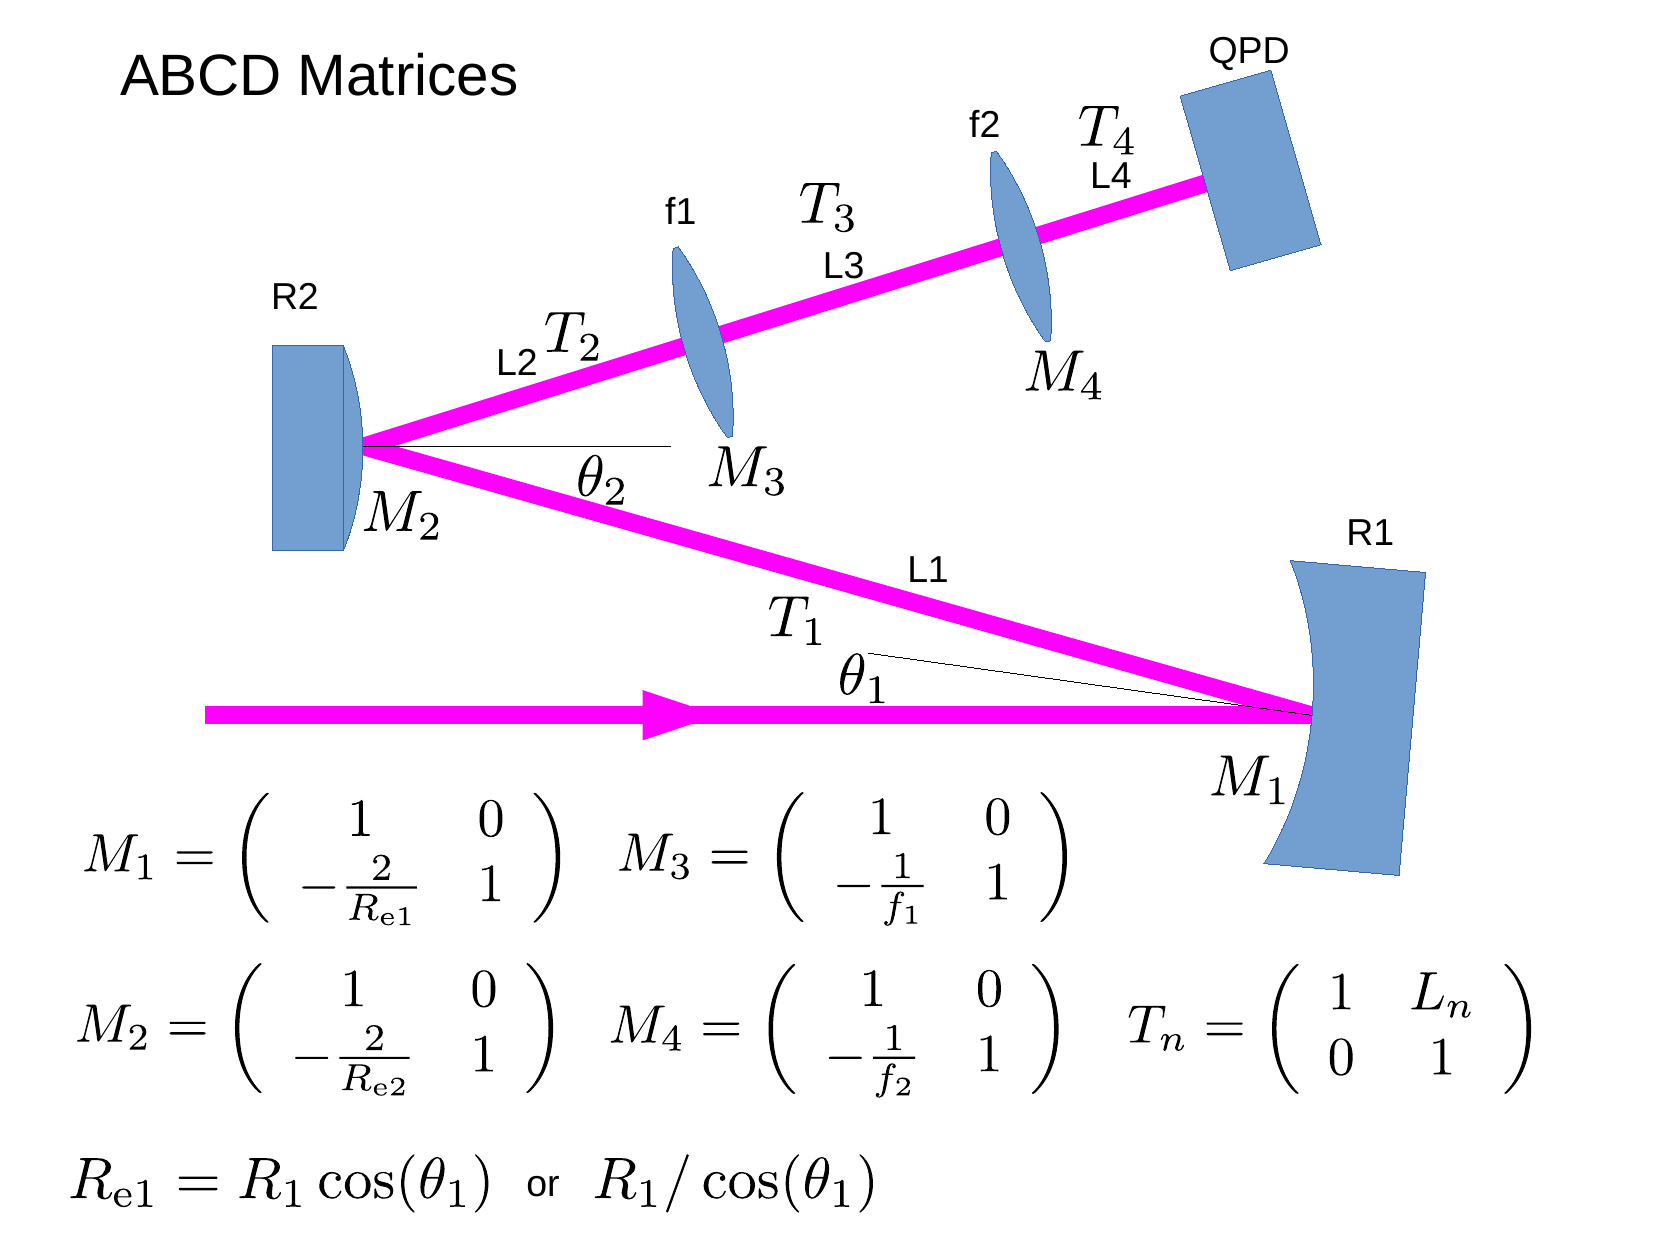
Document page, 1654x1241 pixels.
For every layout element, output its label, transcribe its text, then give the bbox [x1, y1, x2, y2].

text_box [1180, 79, 1322, 271]
picture [1079, 106, 1134, 155]
picture [840, 653, 885, 704]
picture [1211, 755, 1285, 805]
picture [363, 491, 439, 540]
text_box ABCD Matrices [105, 35, 534, 116]
picture [618, 792, 1068, 926]
picture [800, 183, 854, 233]
text_box R1 [1331, 503, 1410, 561]
picture [70, 1154, 489, 1213]
picture [594, 1154, 873, 1213]
text_box f1 [650, 183, 712, 240]
picture [545, 312, 599, 361]
text_box f2 [954, 96, 1016, 154]
text_box [272, 345, 363, 551]
picture [769, 596, 822, 645]
text_box [1263, 560, 1426, 876]
picture [76, 963, 554, 1096]
text_box L3 [808, 237, 880, 294]
text_box QPD [1193, 21, 1305, 79]
text_box or [511, 1155, 575, 1212]
picture [708, 446, 784, 496]
picture [84, 792, 561, 926]
picture [1025, 350, 1102, 400]
picture [578, 454, 624, 505]
text_box L1 [892, 541, 964, 598]
text_box [672, 246, 734, 438]
picture [1128, 963, 1532, 1094]
text_box L2 [481, 334, 553, 392]
text_box R2 [256, 268, 334, 325]
text_box [990, 154, 1052, 342]
text_box L4 [1075, 147, 1147, 204]
picture [610, 963, 1059, 1098]
